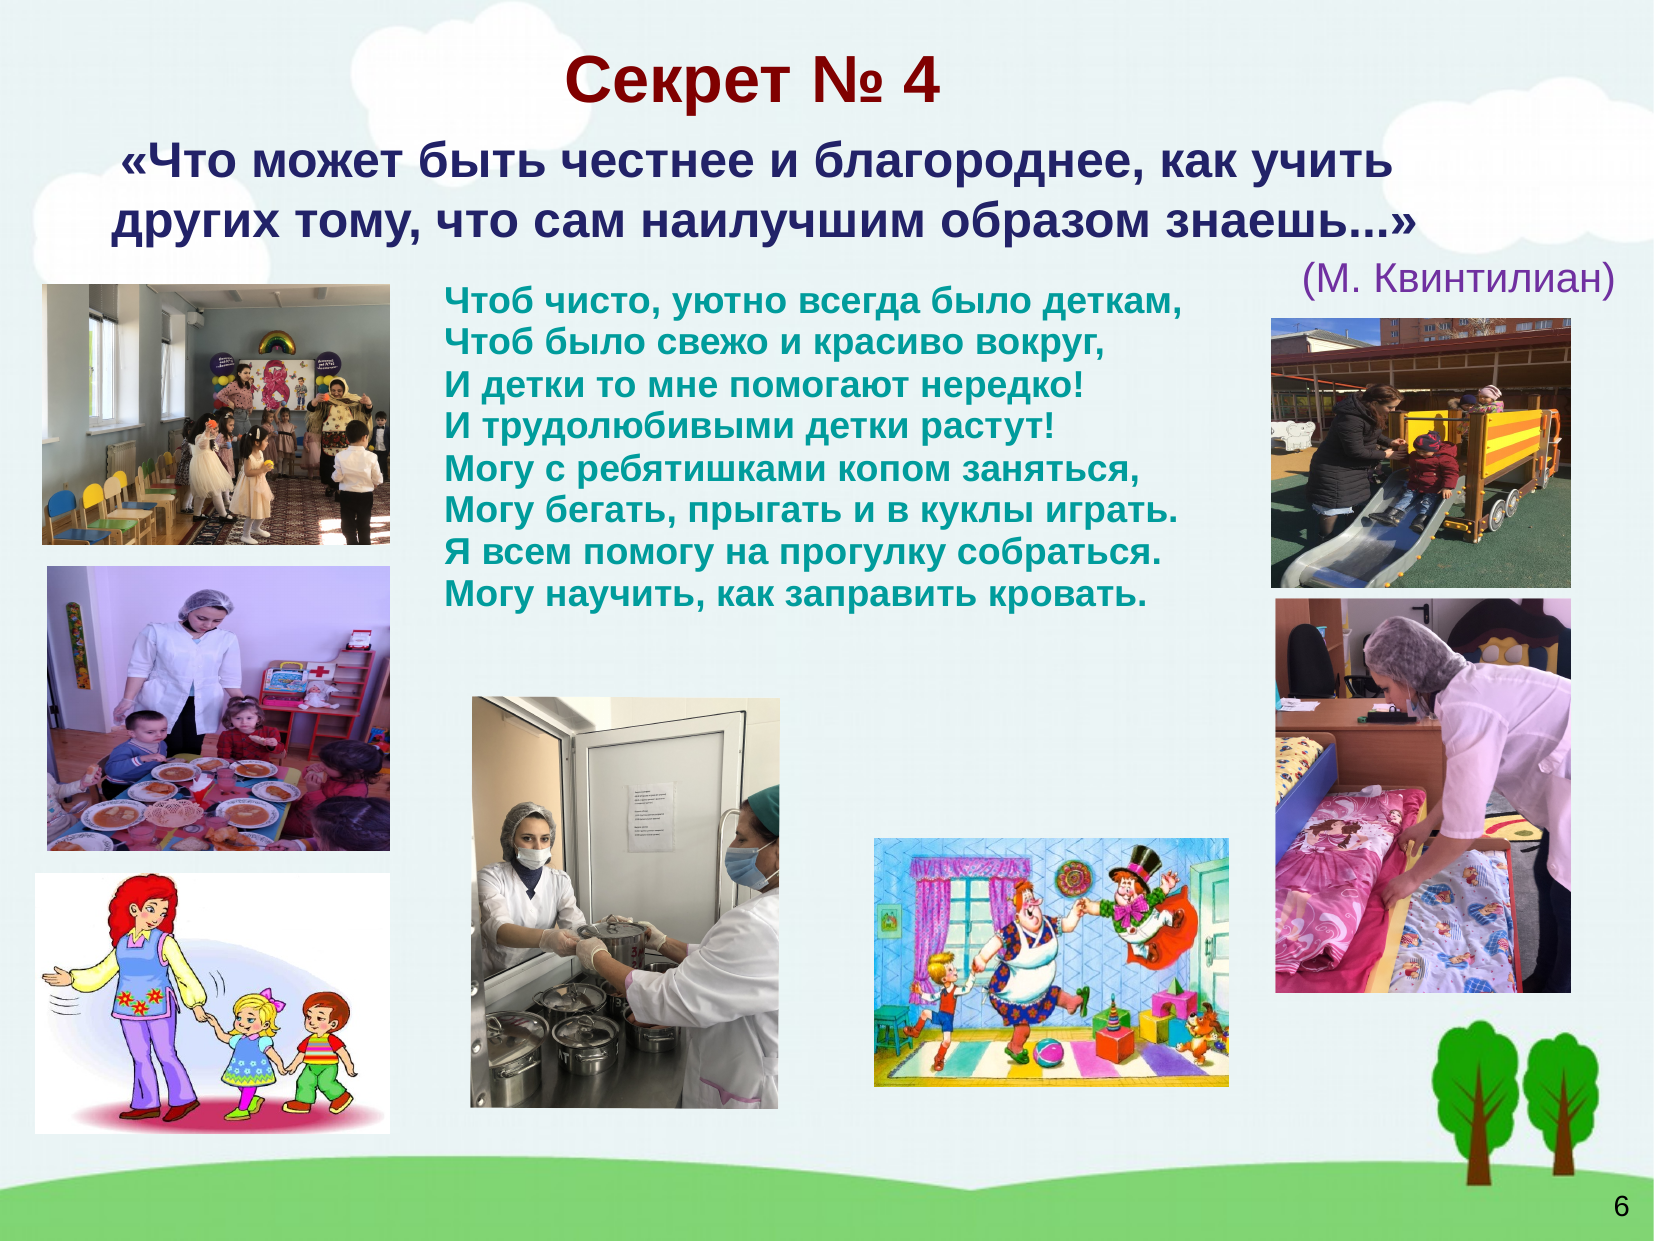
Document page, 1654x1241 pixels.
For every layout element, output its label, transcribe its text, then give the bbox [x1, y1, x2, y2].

text_box Чтоб чисто, уютно всегда было деткам, Чтоб было свежо и красиво вокруг, И детки то мне помогают нередко! И трудолюбивыми детки растут! Могу с ребятишками копом заняться, Могу бегать, прыгать и в куклы играть. Я всем помогу на прогулку собраться. Могу научить, как заправить кровать. [429, 271, 1312, 656]
picture [0, 0, 1654, 1241]
text_box Секрет № 4 «Что может быть честнее и благороднее, как учить других тому, что сам наилучшим образом знаешь...» (М. Квинтилиан) [12, 35, 1642, 311]
